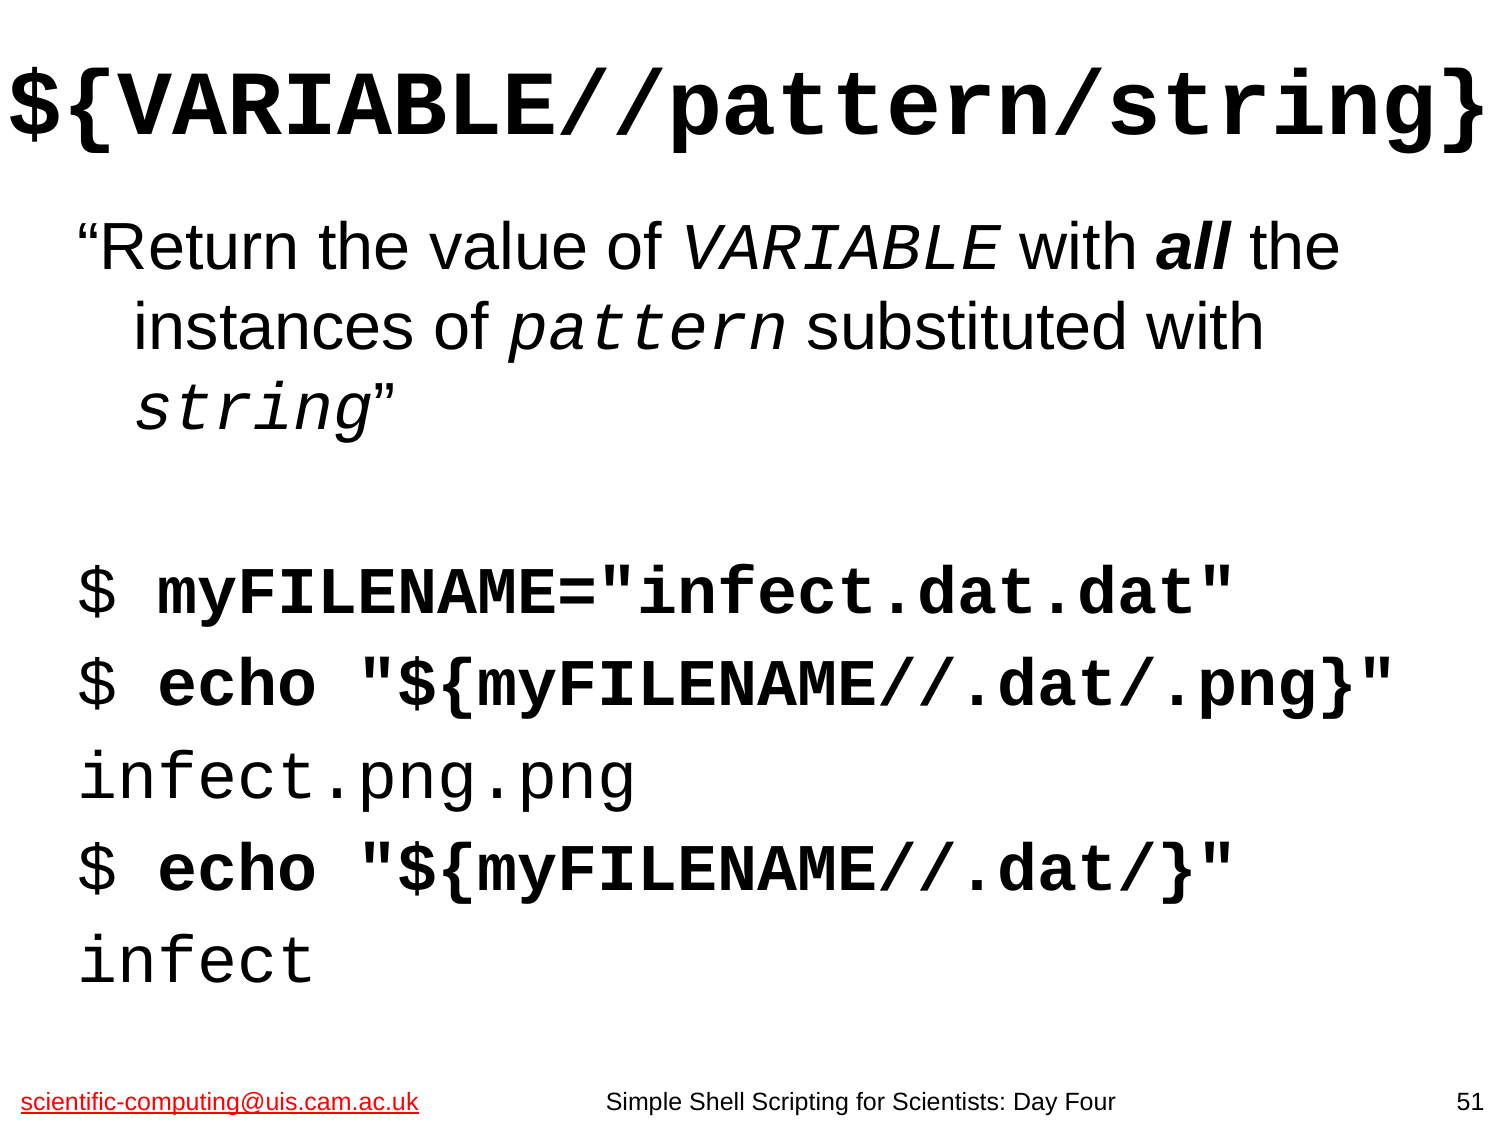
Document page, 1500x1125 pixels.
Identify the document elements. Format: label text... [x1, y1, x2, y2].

title ${VARIABLE//pattern/string} [6, 16, 1494, 204]
list “Return the value of VARIABLE with all the instances of pattern substituted with string” $ myFILENAME="infect.dat.dat" $ echo "${myFILENAME//.dat/.png}" infect.png.png $ echo "${myFILENAME//.dat/}" infect [62, 200, 1438, 1055]
